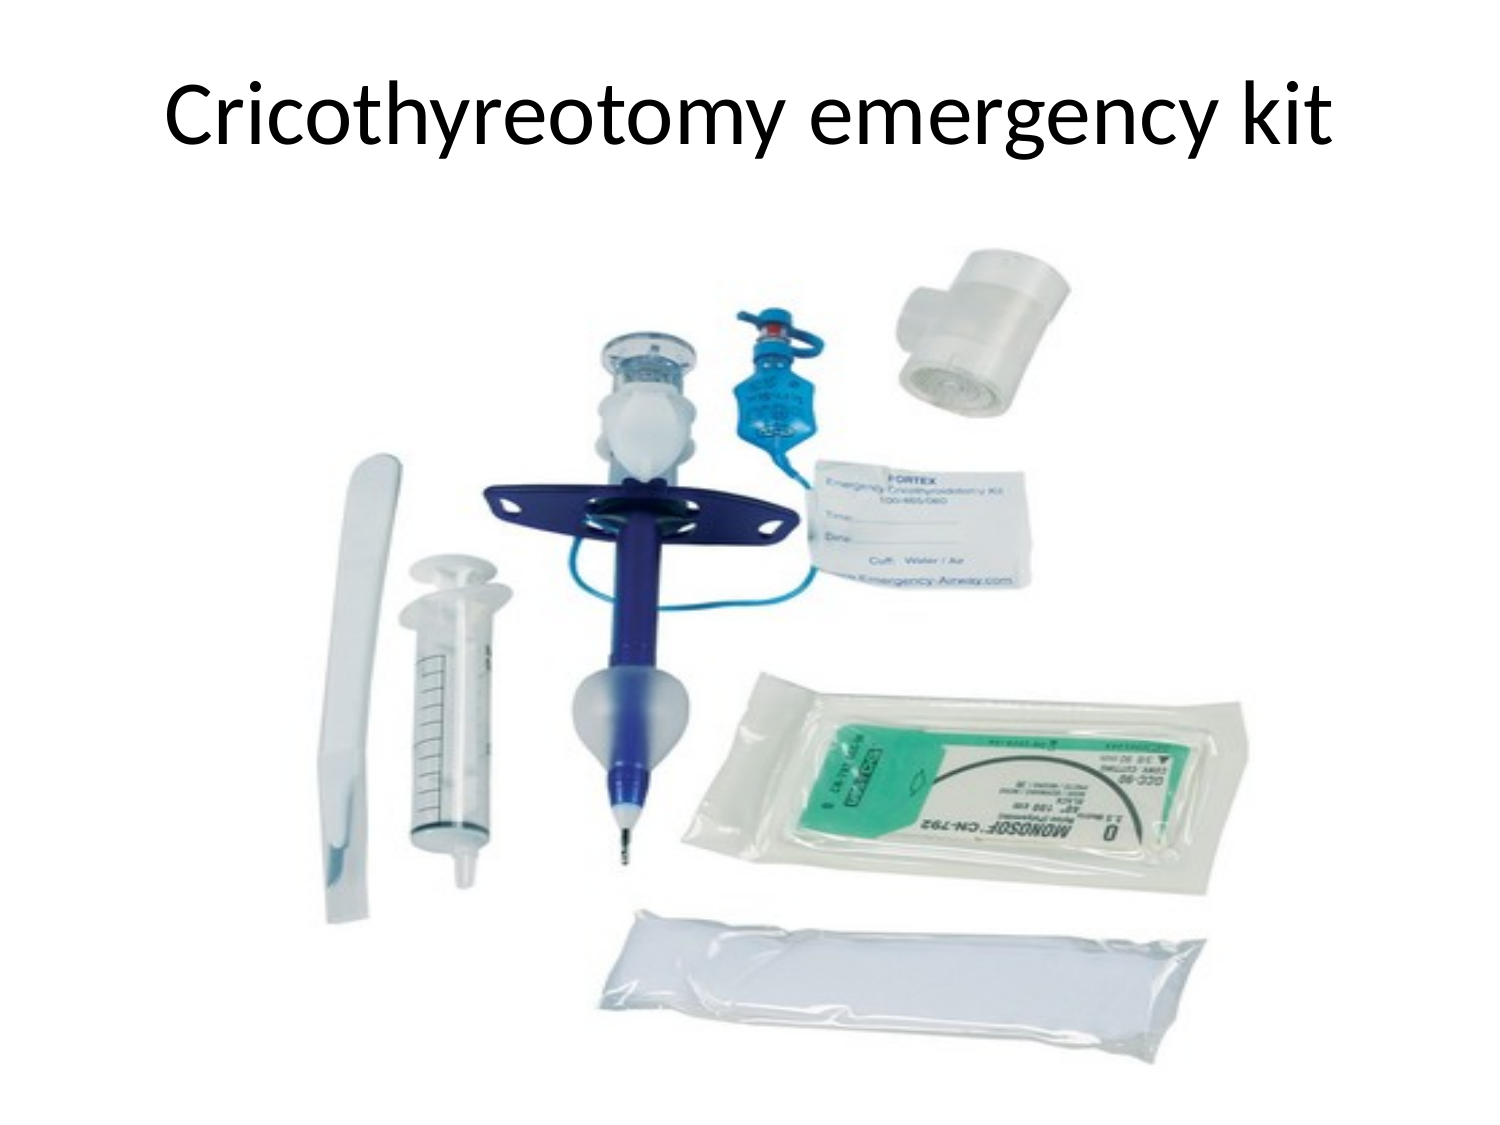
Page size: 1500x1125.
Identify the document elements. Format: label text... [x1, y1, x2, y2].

picture [156, 212, 1288, 1109]
title Cricothyreotomy emergency kit [75, 45, 1425, 233]
